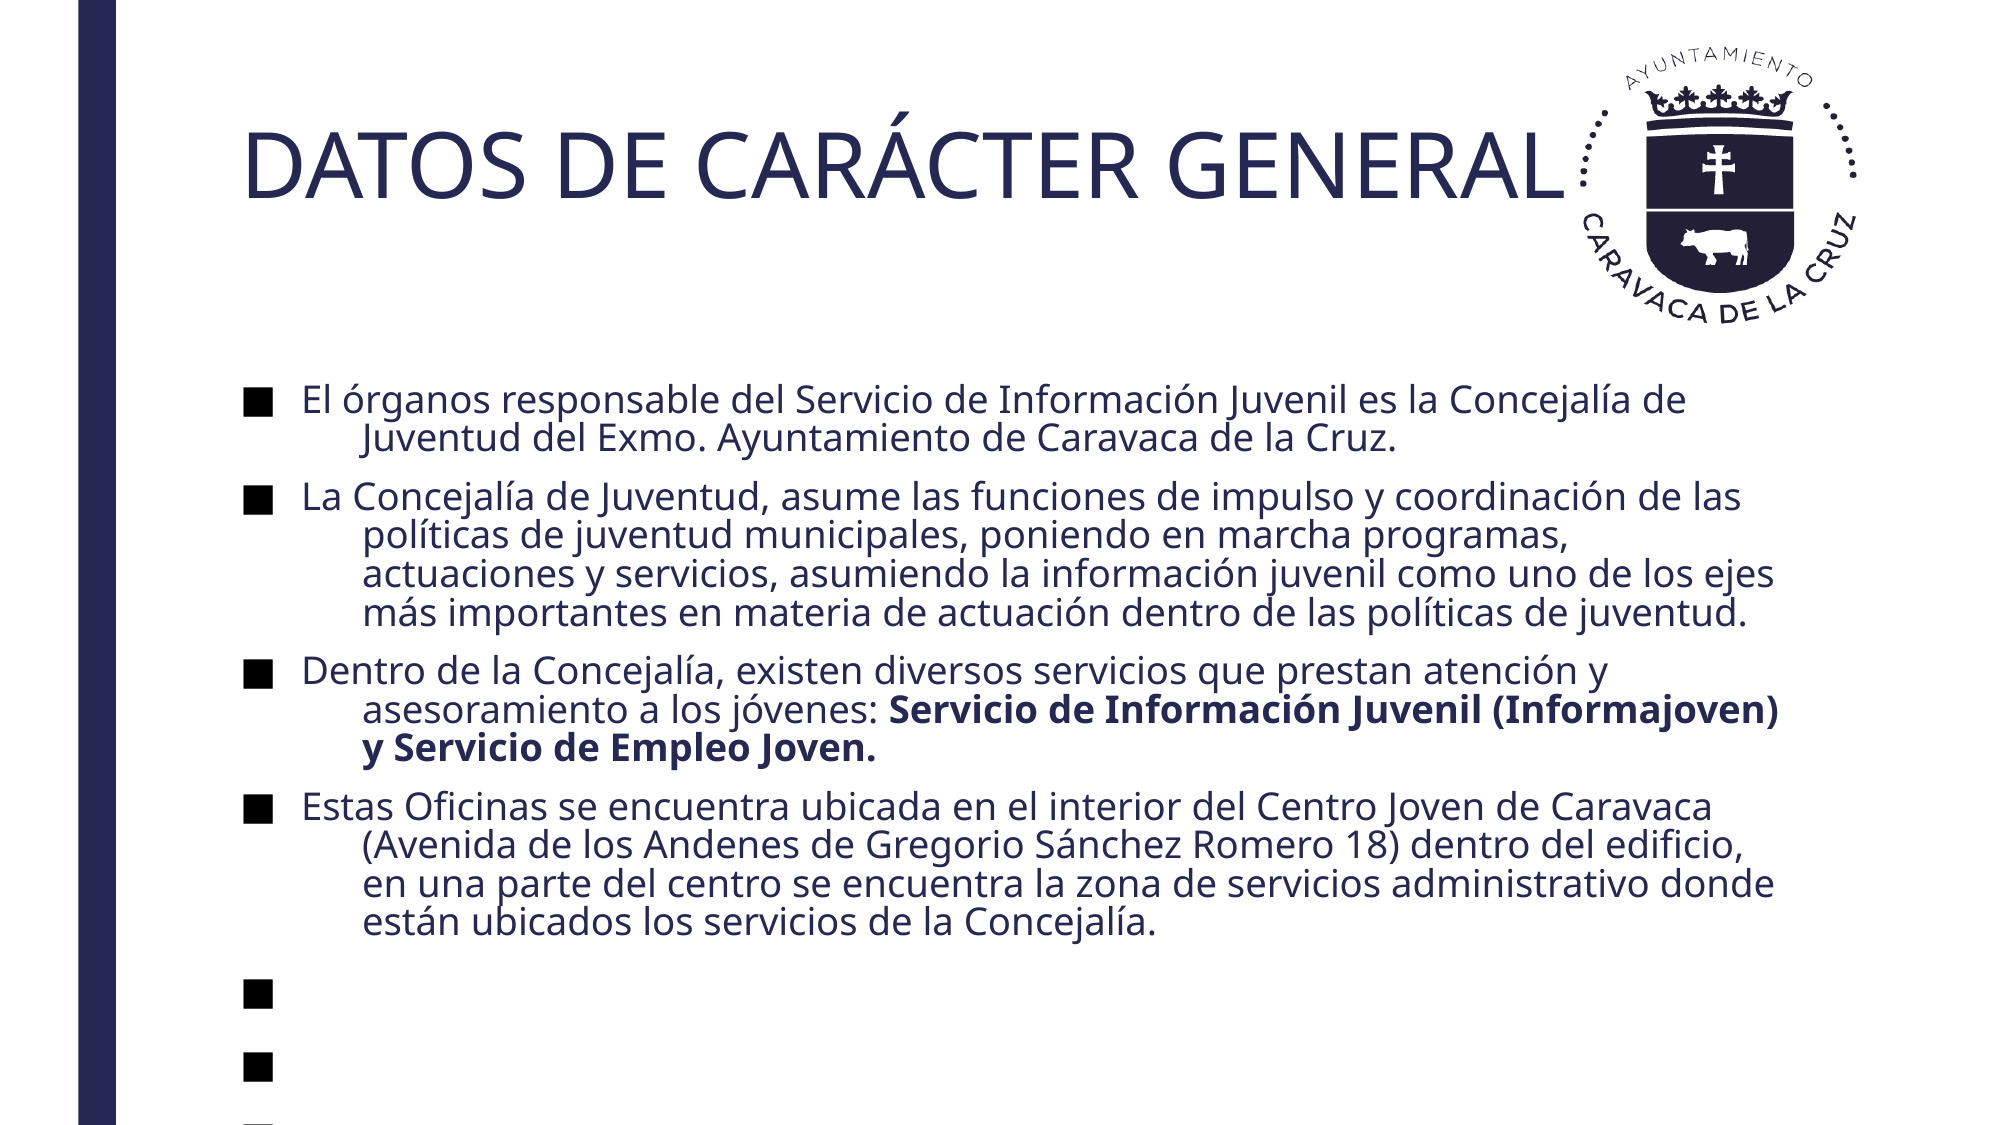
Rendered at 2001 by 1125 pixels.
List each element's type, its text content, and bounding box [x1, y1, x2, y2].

list El órganos responsable del Servicio de Información Juvenil es la Concejalía de Juventud del Exmo. Ayuntamiento de Caravaca de la Cruz. La Concejalía de Juventud, asume las funciones de impulso y coordinación de las políticas de juventud municipales, poniendo en marcha programas, actuaciones y servicios, asumiendo la información juvenil como uno de los ejes más importantes en materia de actuación dentro de las políticas de juventud. Dentro de la Concejalía, existen diversos servicios que prestan atención y asesoramiento a los jóvenes: Servicio de Información Juvenil (Informajoven) y Servicio de Empleo Joven. Estas Oficinas se encuentra ubicada en el interior del Centro Joven de Caravaca (Avenida de los Andenes de Gregorio Sánchez Romero 18) dentro del edificio, en una parte del centro se encuentra la zona de servicios administrativo donde están ubicados los servicios de la Concejalía. [225, 375, 1801, 963]
picture [1573, 44, 1864, 331]
title DATOS DE CARÁCTER GENERAL [225, 112, 1801, 357]
